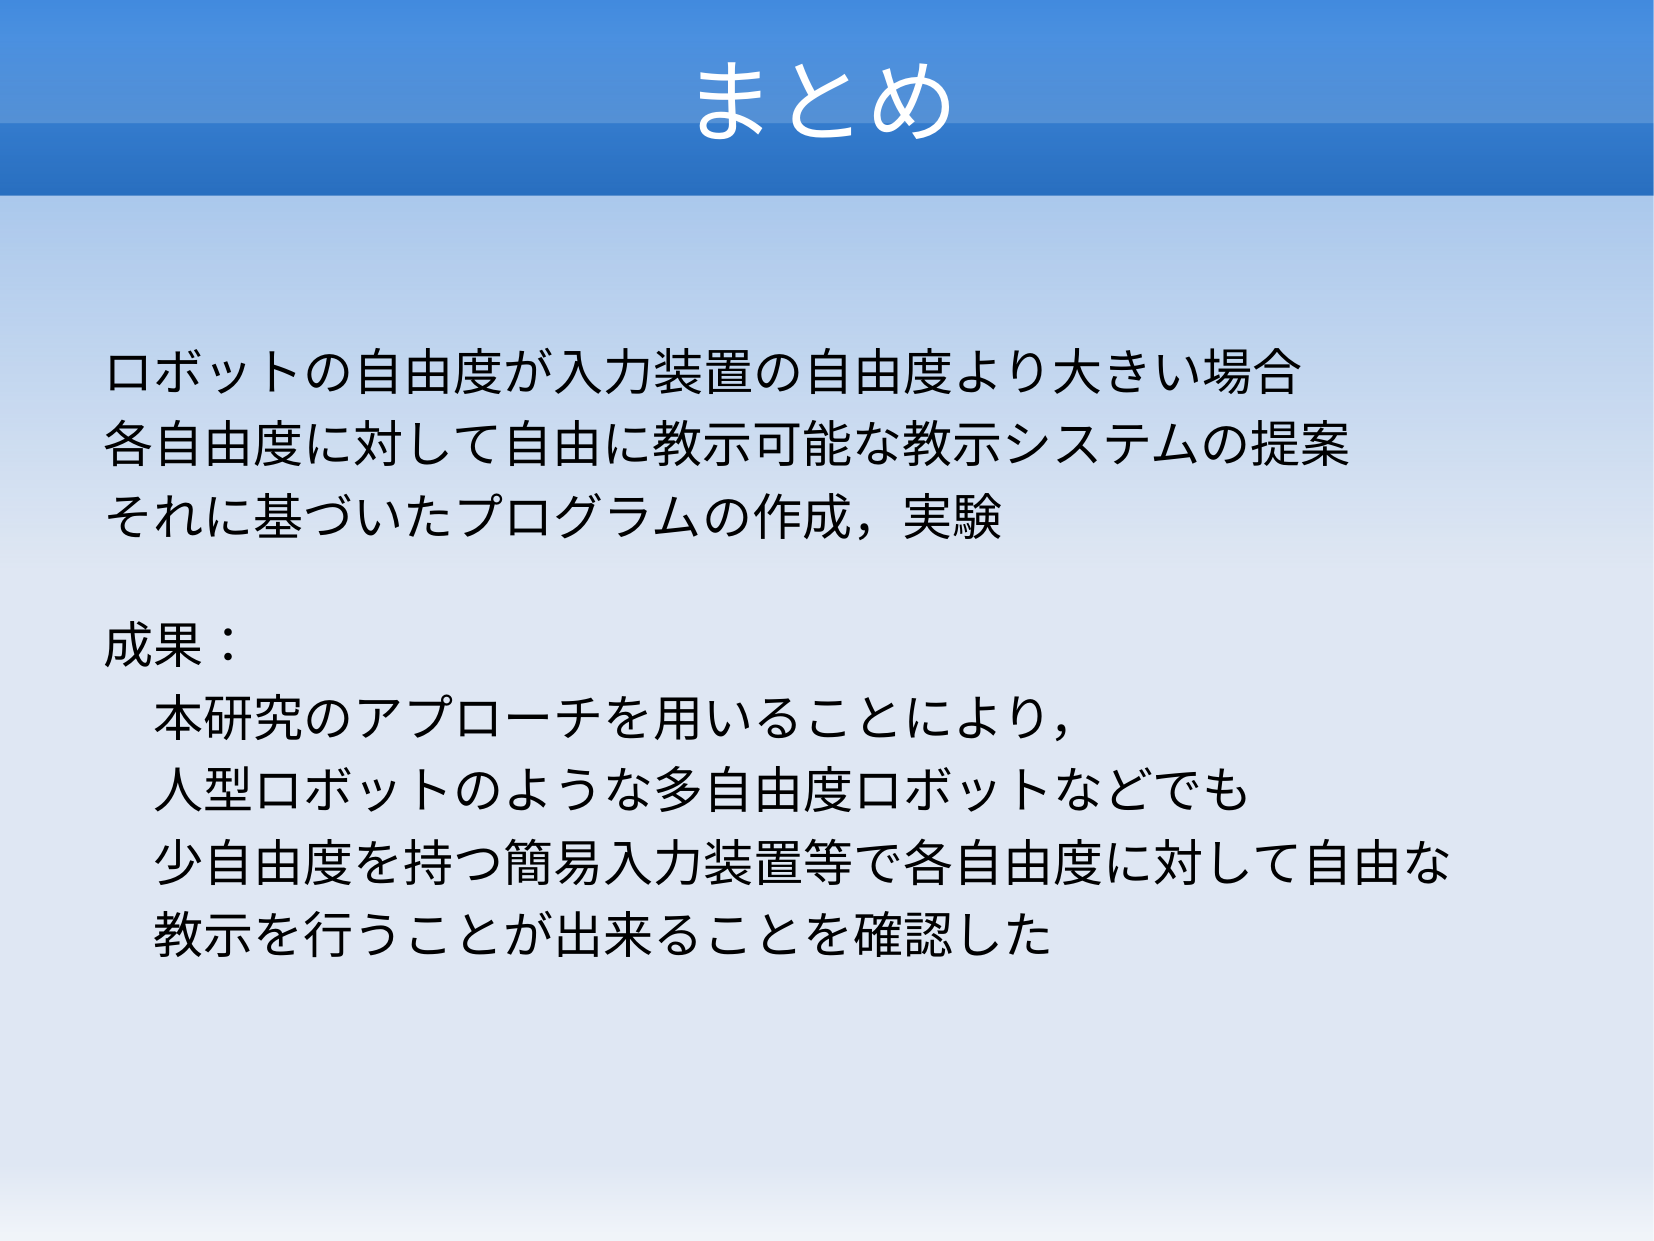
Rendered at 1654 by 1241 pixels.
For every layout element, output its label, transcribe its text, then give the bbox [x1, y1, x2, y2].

text_box ロボットの自由度が入力装置の自由度より大きい場合 各自由度に対して自由に教示可能な教示システムの提案 それに基づいたプログラムの作成，実験 成果： 本研究のアプローチを用いることにより， 人型ロボットのような多自由度ロボットなどでも 少自由度を持つ簡易入力装置等で各自由度に対して自由な 教示を行うことが出来ることを確認した [88, 324, 1469, 790]
title まとめ [76, 0, 1565, 208]
picture [0, 0, 1654, 1241]
